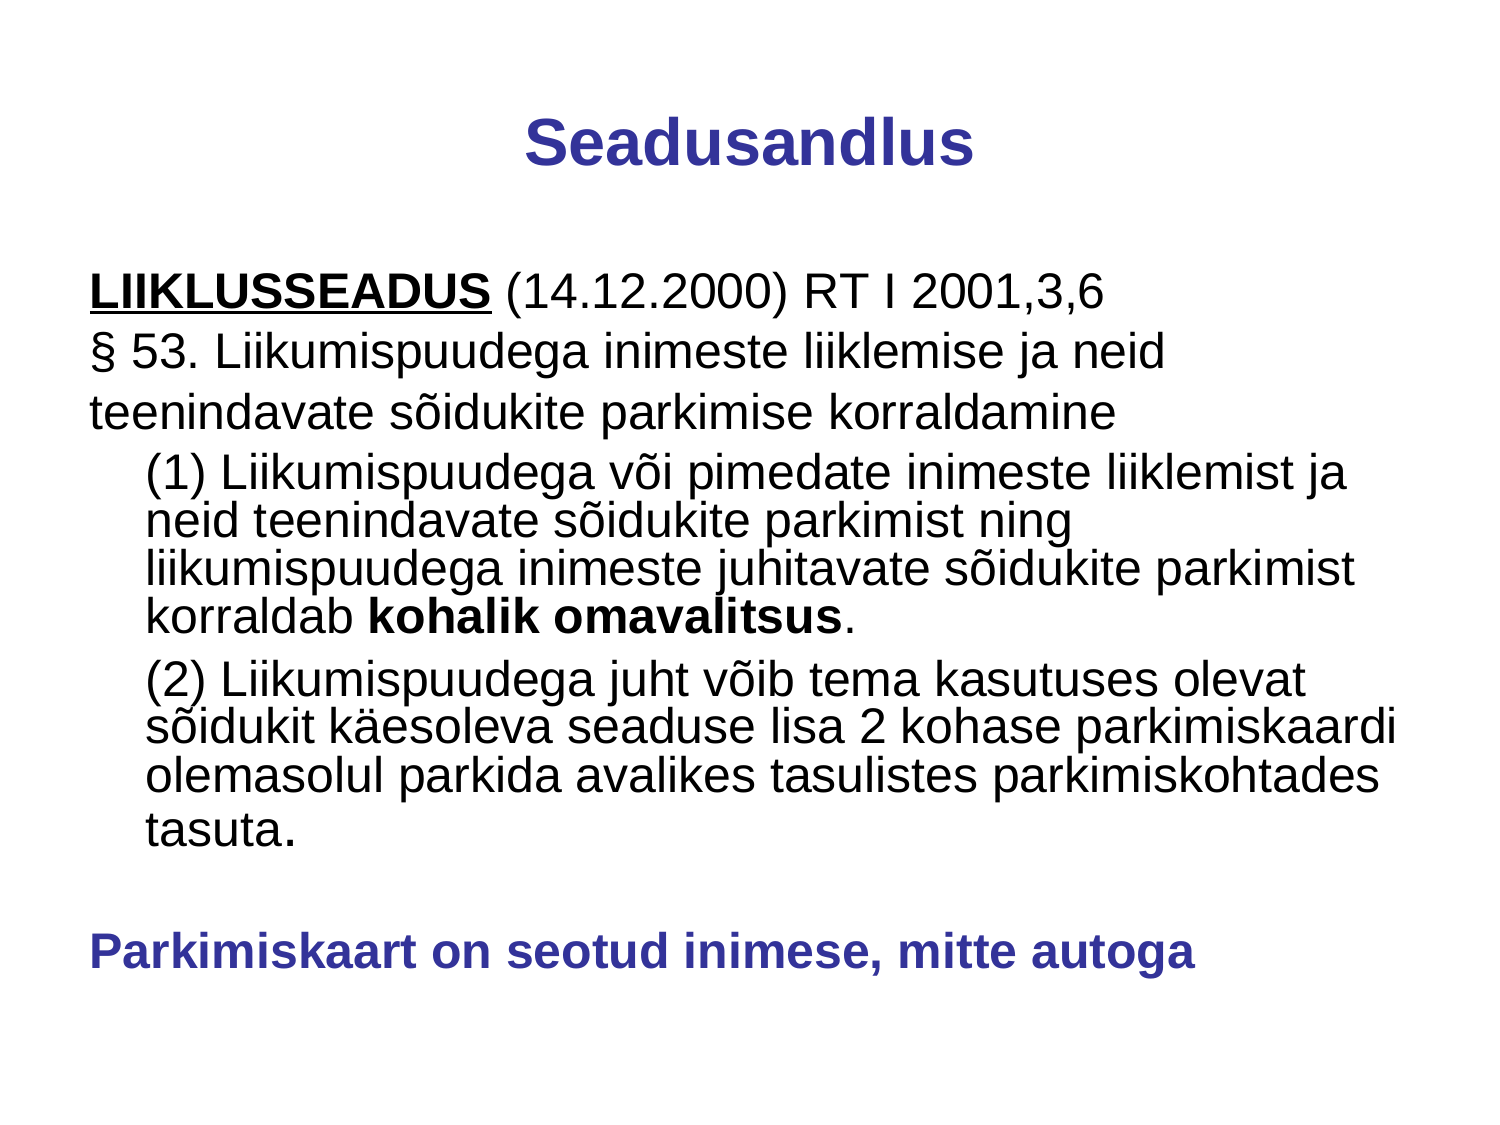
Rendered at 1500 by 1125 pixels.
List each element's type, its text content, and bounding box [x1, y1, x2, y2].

list LIIKLUSSEADUS (14.12.2000) RT I 2001,3,6 § 53. Liikumispuudega inimeste liiklemise ja neid teenindavate sõidukite parkimise korraldamine (1) Liikumispuudega või pimedate inimeste liiklemist ja neid teenindavate sõidukite parkimist ning liikumispuudega inimeste juhitavate sõidukite parkimist korraldab kohalik omavalitsus. (2) Liikumispuudega juht võib tema kasutuses olevat sõidukit käesoleva seaduse lisa 2 kohase parkimiskaardi olemasolul parkida avalikes tasulistes parkimiskohtades tasuta. Parkimiskaart on seotud inimese, mitte autoga [75, 262, 1426, 1005]
title Seadusandlus [75, 45, 1426, 233]
